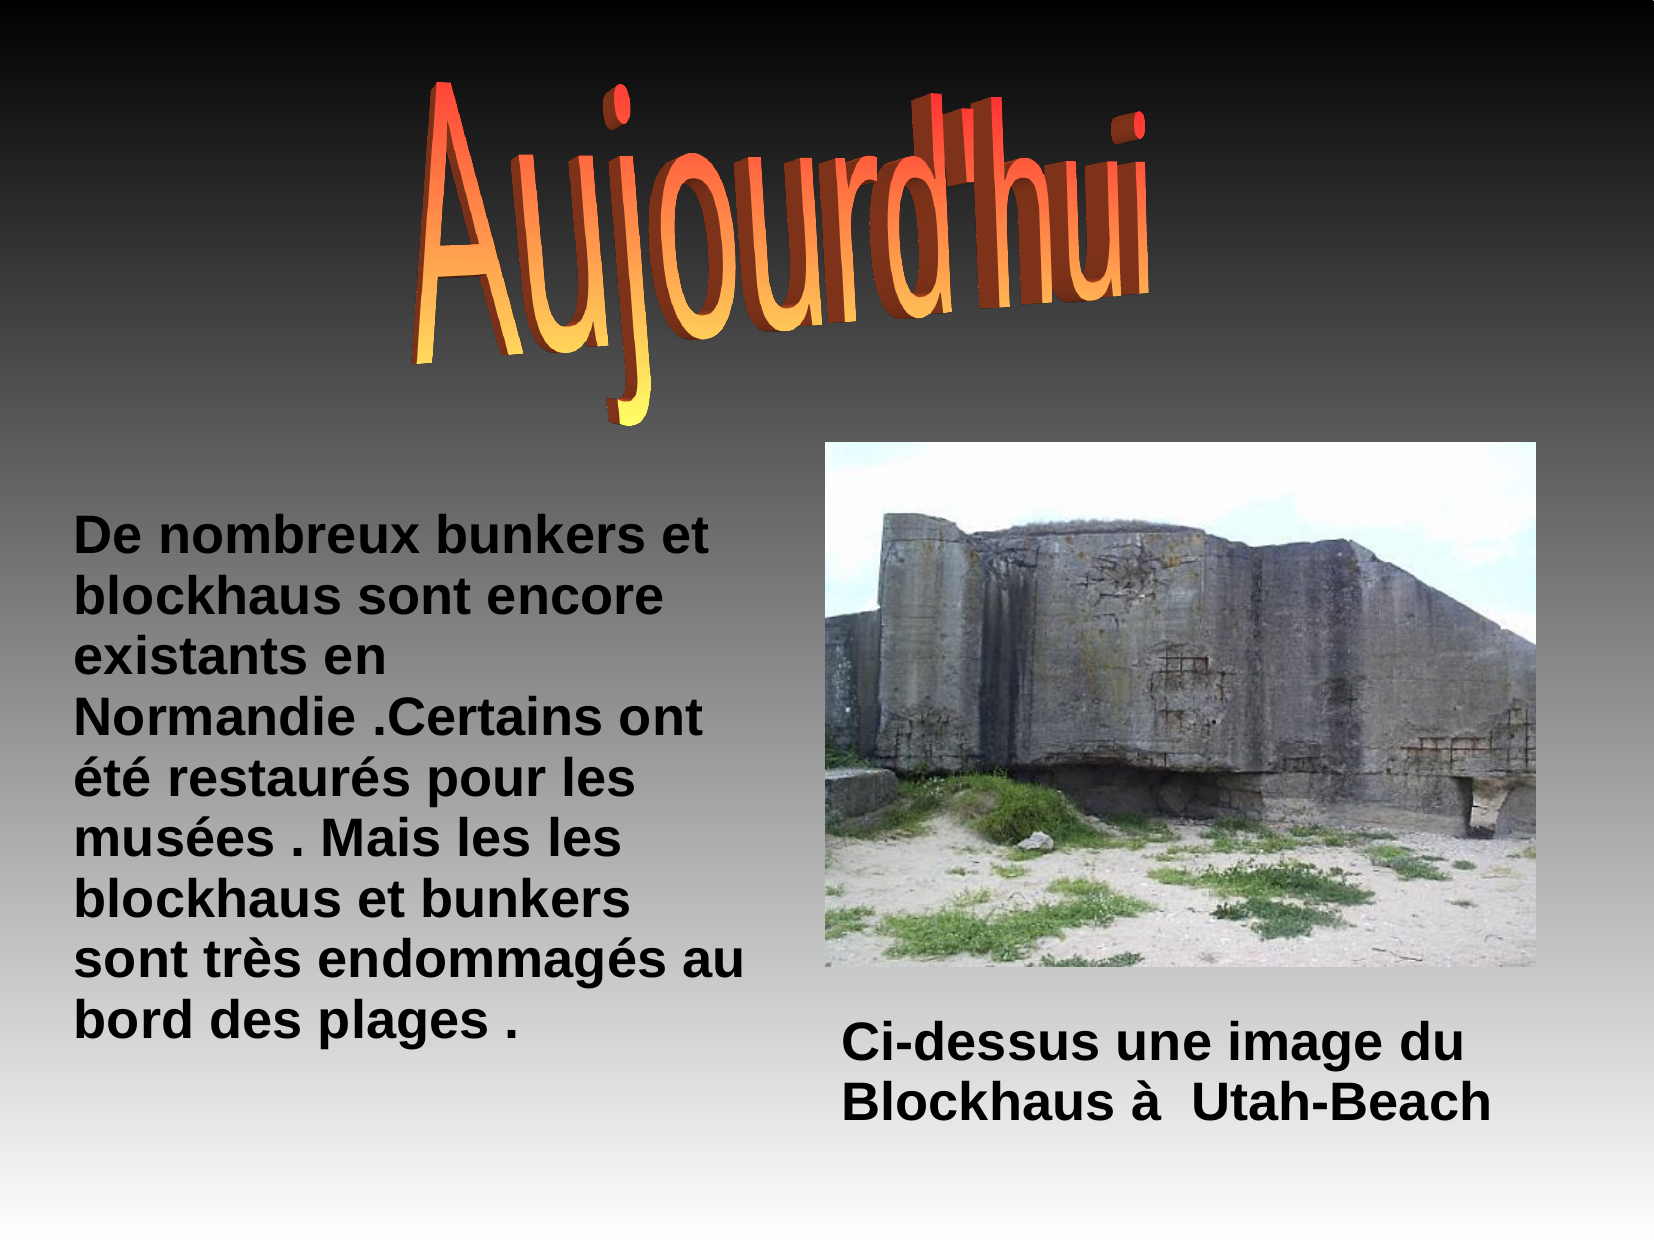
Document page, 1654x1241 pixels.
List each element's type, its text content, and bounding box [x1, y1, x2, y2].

text_box De nombreux bunkers et blockhaus sont encore existants en Normandie .Certains ont été restaurés pour les musées . Mais les les blockhaus et bunkers sont très endommagés au bord des plages . [59, 497, 768, 1098]
picture [825, 442, 1536, 967]
text_box Ci-dessus une image du Blockhaus à Utah-Beach [826, 1003, 1536, 1143]
